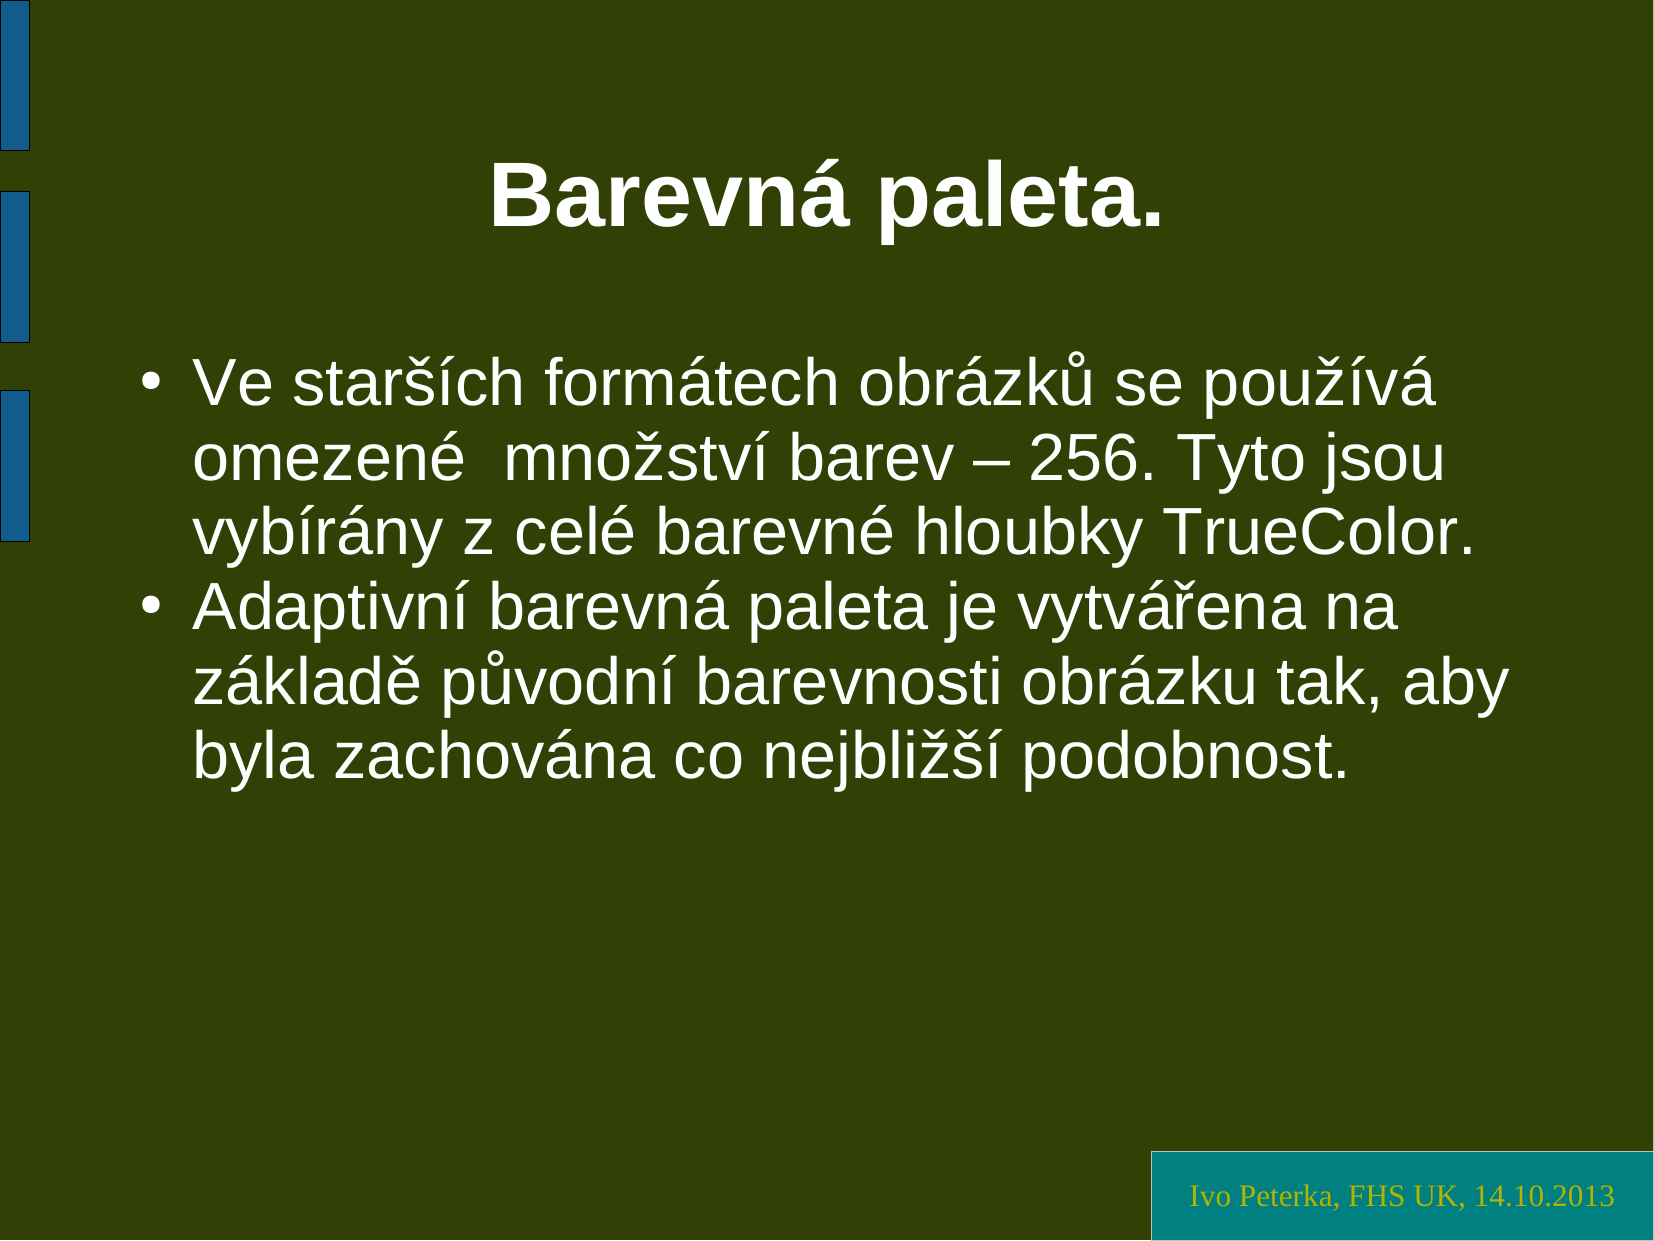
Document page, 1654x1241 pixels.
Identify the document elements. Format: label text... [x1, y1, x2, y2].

title Barevná paleta. [121, 98, 1534, 291]
list Ve starších formátech obrázků se používá omezené množství barev – 256. Tyto jsou vybírány z celé barevné hloubky TrueColor. Adaptivní barevná paleta je vytvářena na základě původní barevnosti obrázku tak, aby byla zachována co nejbližší podobnost. [121, 344, 1534, 1112]
